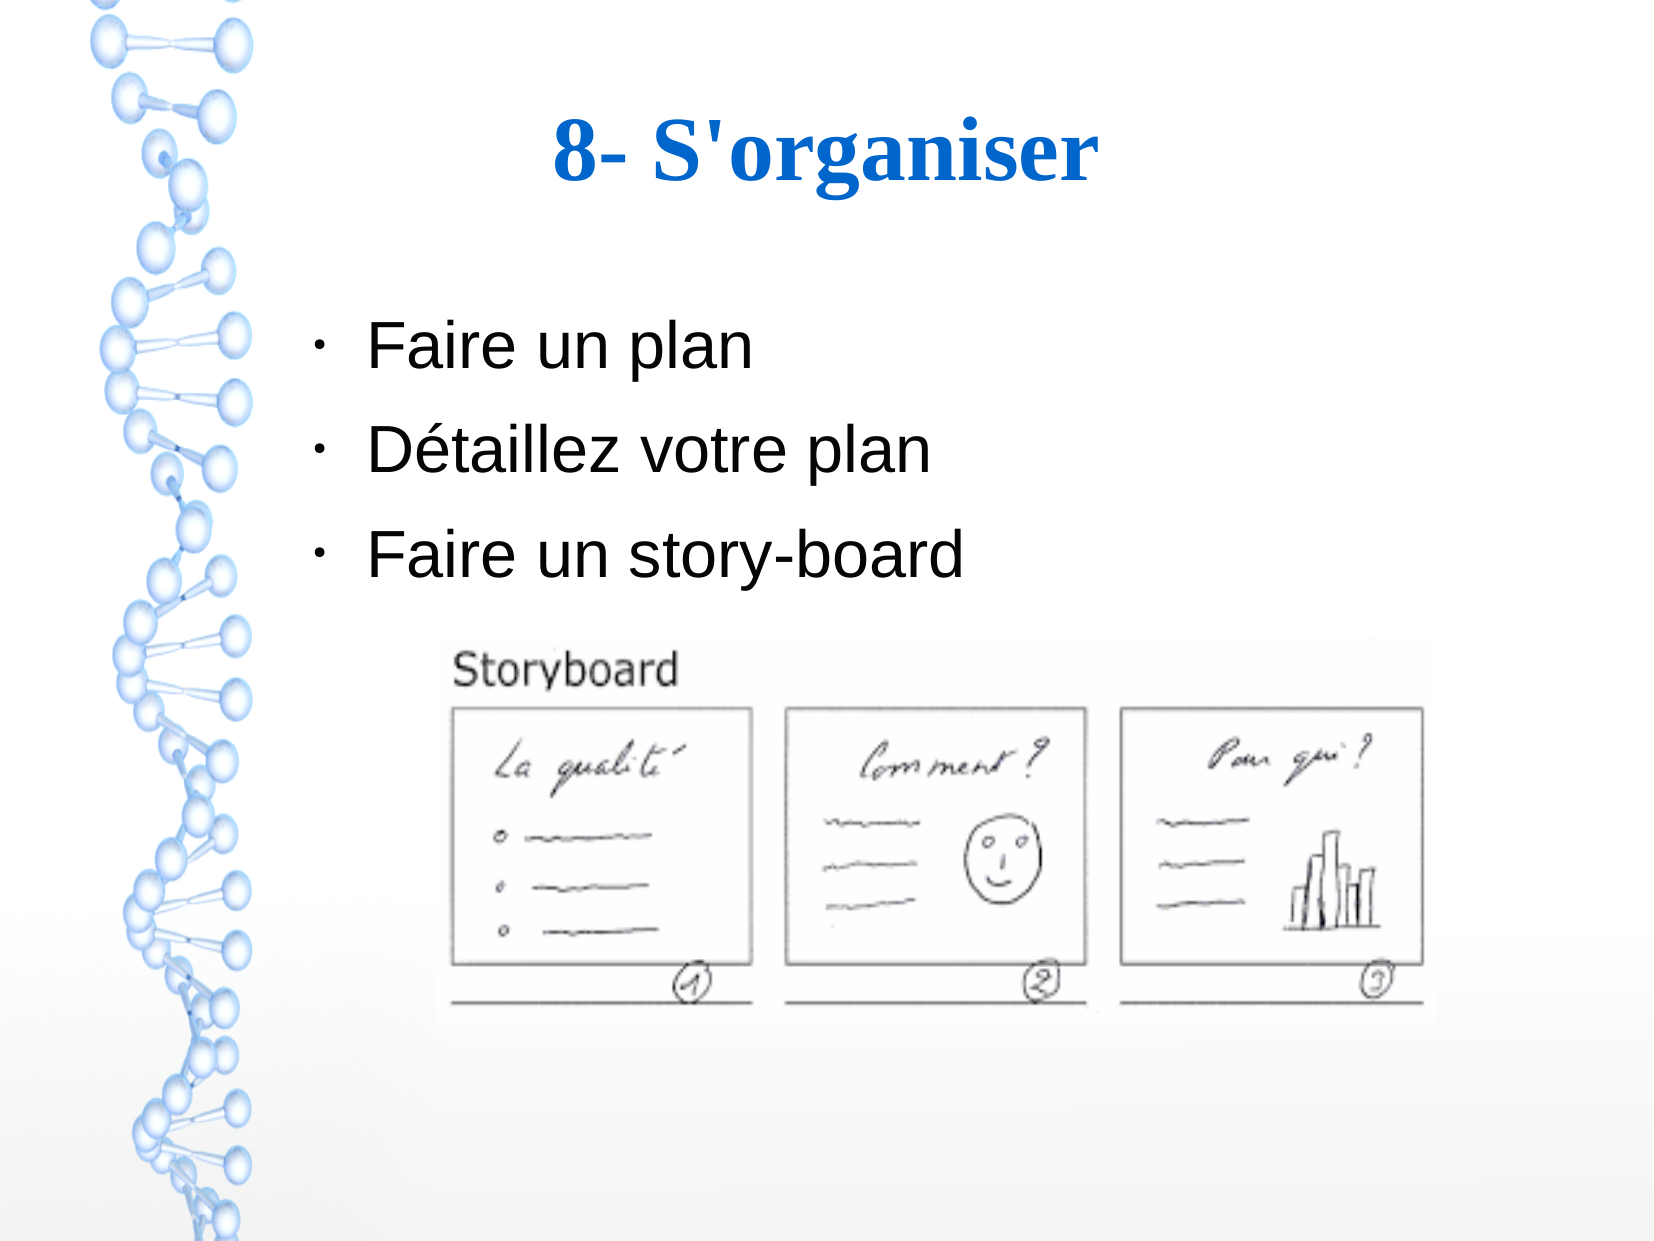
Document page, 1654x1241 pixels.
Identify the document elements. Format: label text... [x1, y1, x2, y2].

list Faire un plan Détaillez votre plan Faire un story-board [295, 308, 1524, 1028]
picture [0, 0, 1654, 1241]
title 8- S'organiser [162, 47, 1492, 252]
